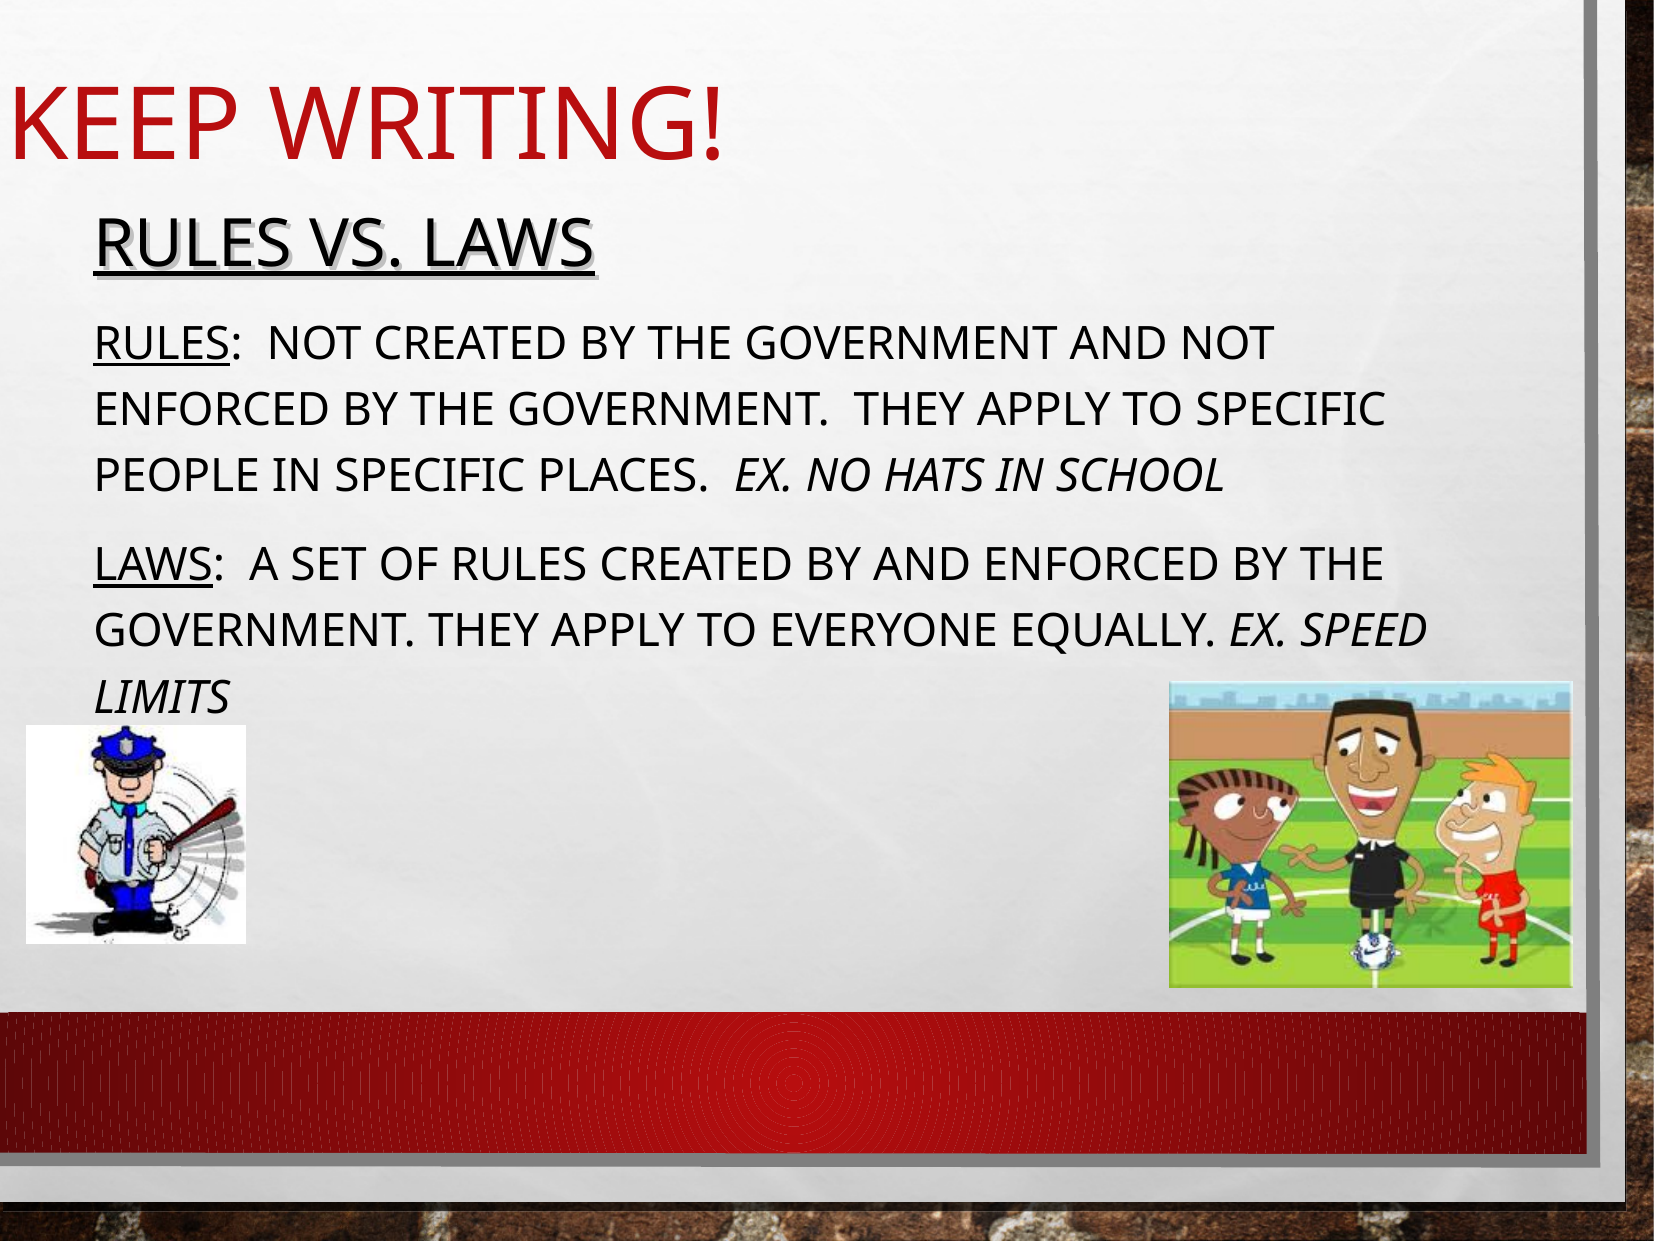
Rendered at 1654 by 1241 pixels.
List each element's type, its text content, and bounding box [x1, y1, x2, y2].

title Keep Writing! [0, 23, 1409, 231]
list Rules vs. Laws Rules: Not created by the government and not enforced by the government. They apply to specific people in specific places. Ex. No hats in school Laws: A set of rules created by and enforced by the government. They apply to everyone equally. Ex. Speed limits [78, 106, 1460, 888]
picture [1169, 681, 1573, 988]
picture [26, 725, 246, 944]
